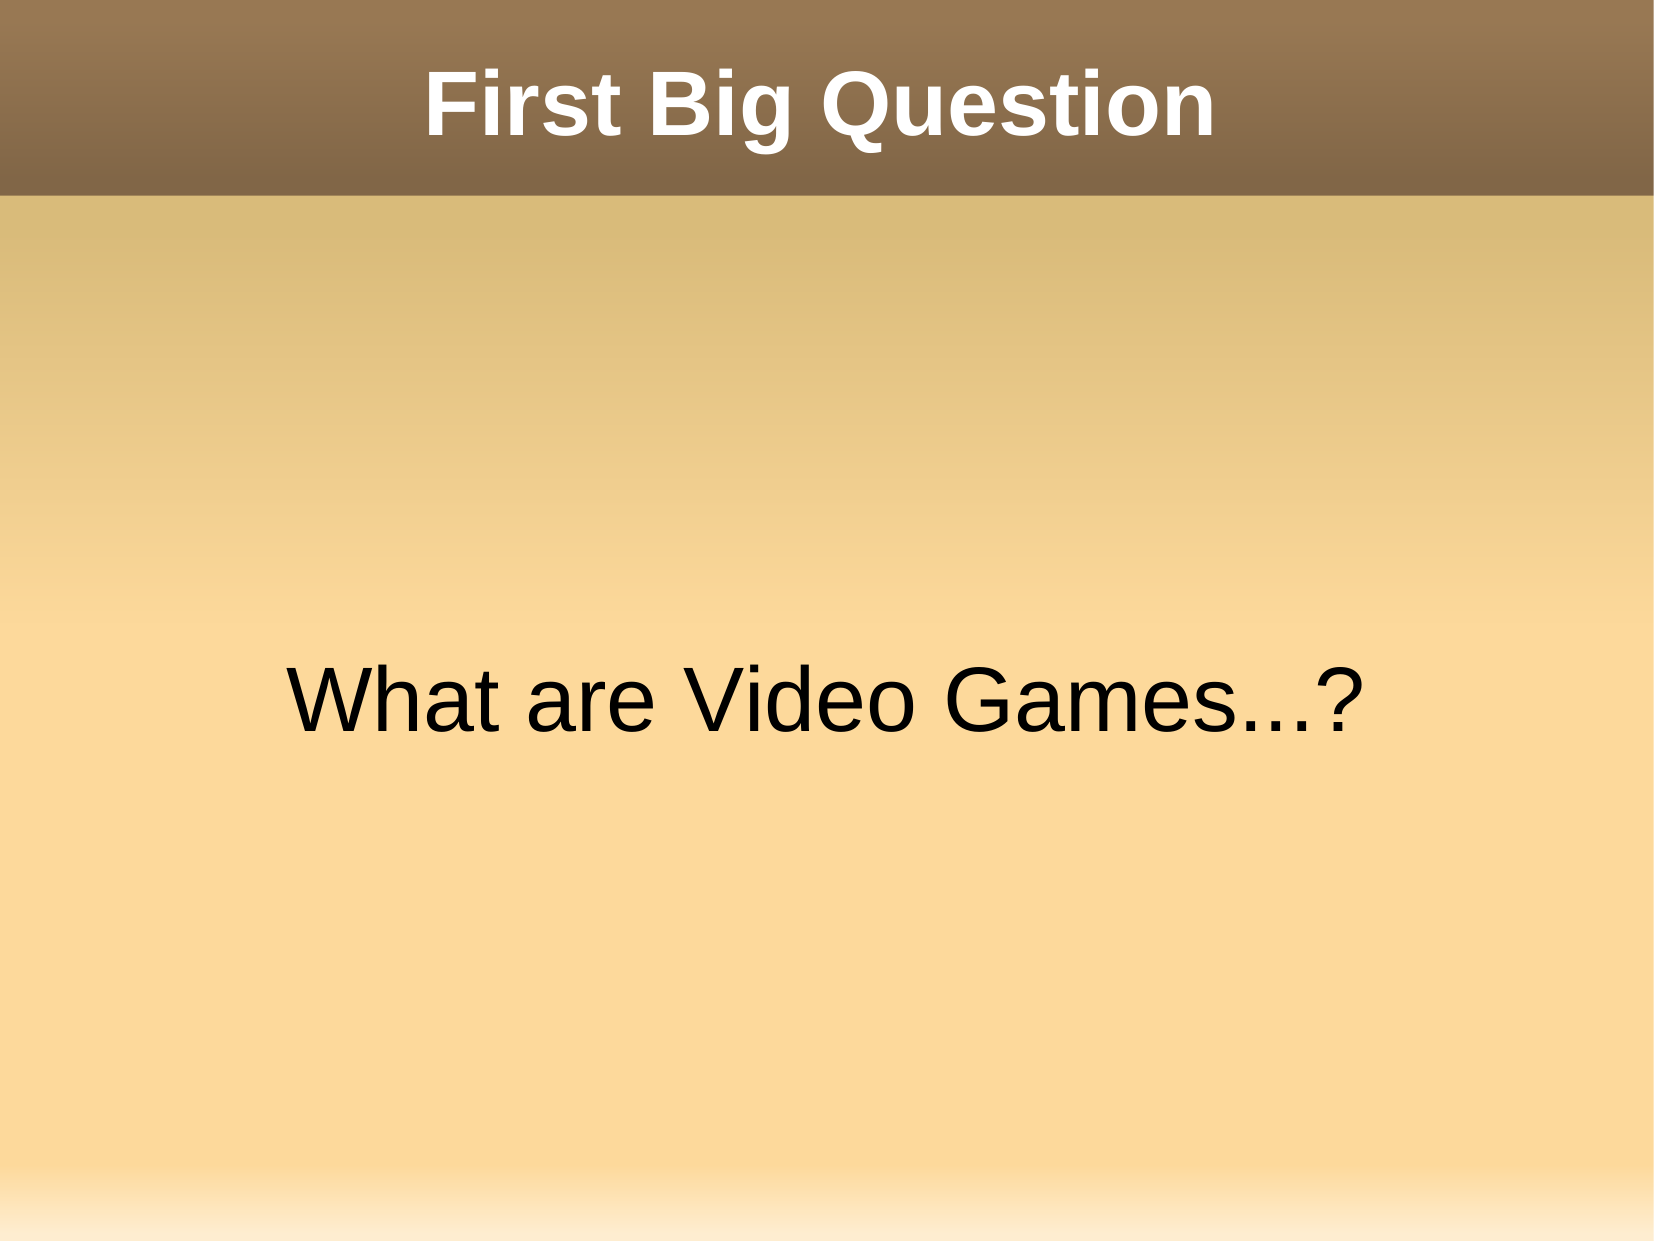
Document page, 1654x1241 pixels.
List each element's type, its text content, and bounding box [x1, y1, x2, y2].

subtitle What are Video Games...? [82, 290, 1571, 1109]
title First Big Question [76, 0, 1565, 208]
picture [0, 0, 1654, 1241]
